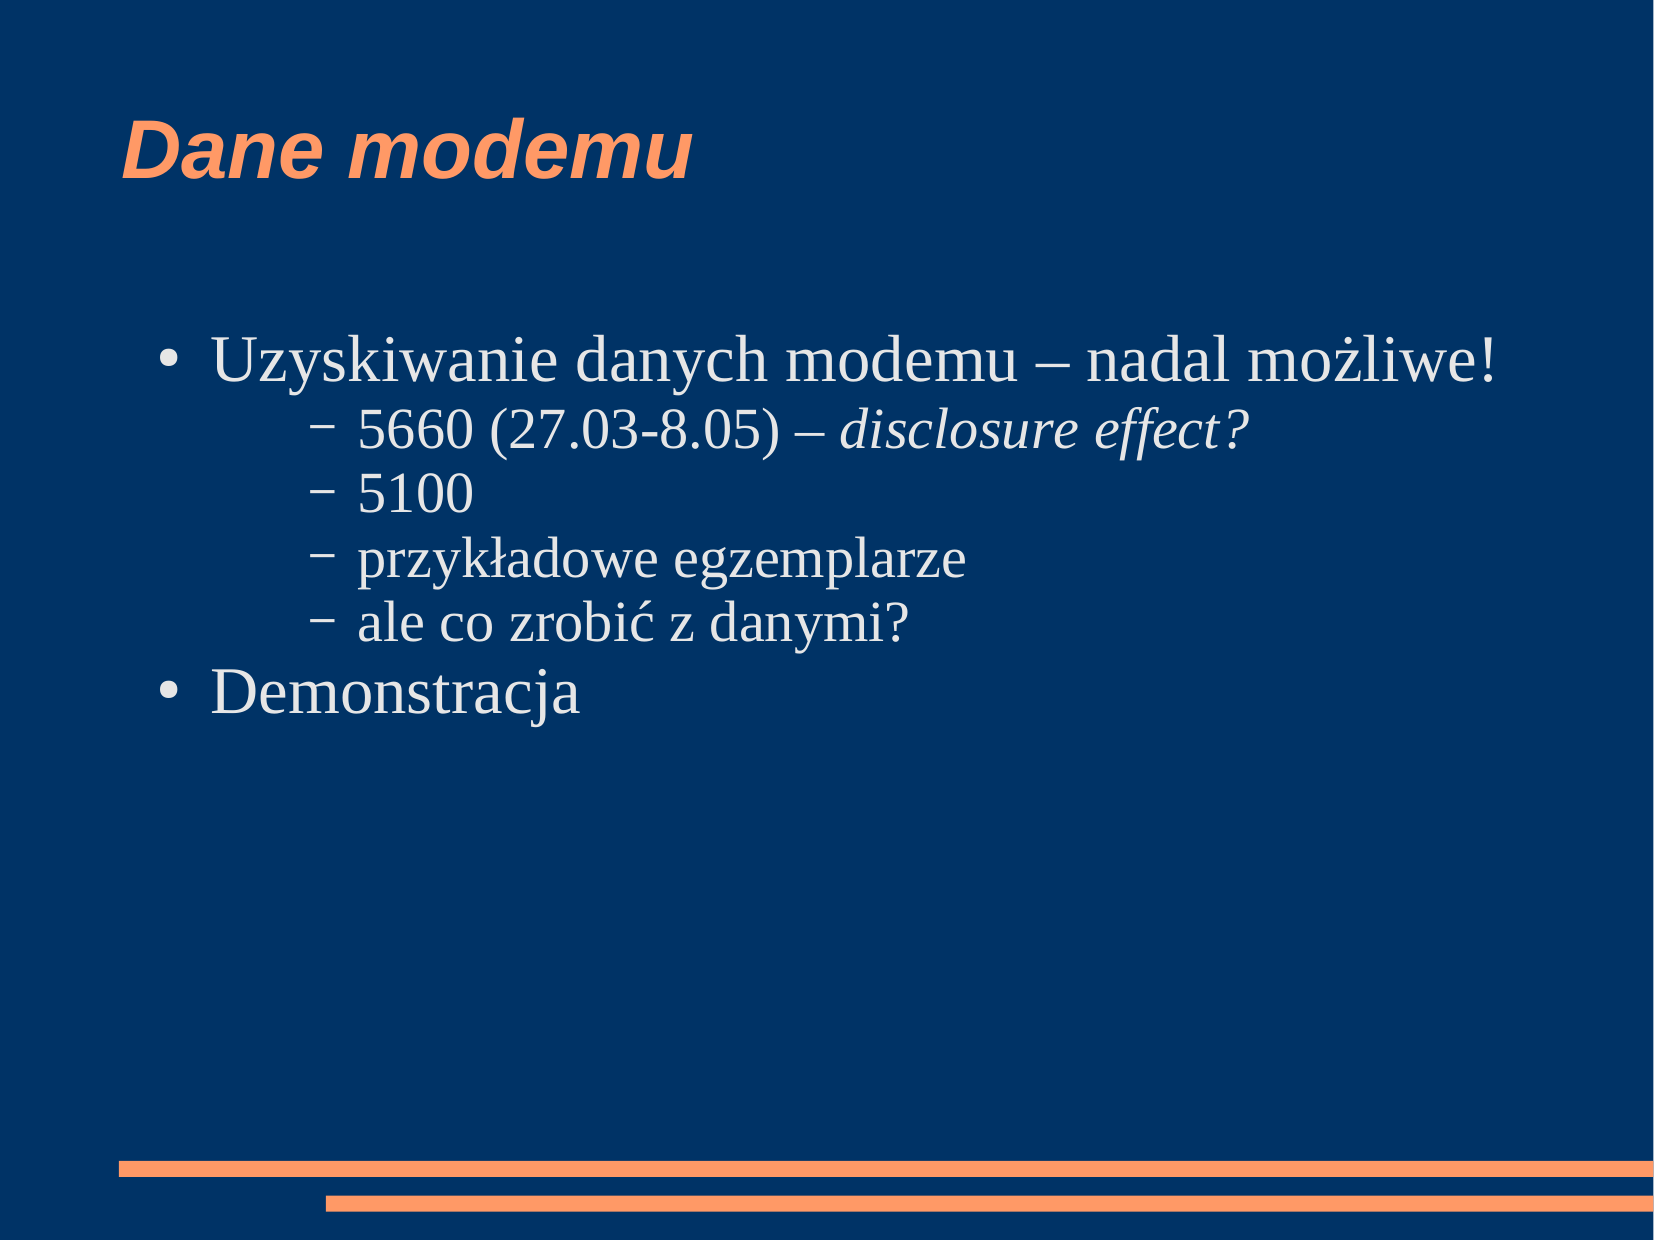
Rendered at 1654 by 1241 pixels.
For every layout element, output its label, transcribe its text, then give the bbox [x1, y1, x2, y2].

list Uzyskiwanie danych modemu – nadal możliwe! 5660 (27.03-8.05) – disclosure effect? 5100 przykładowe egzemplarze ale co zrobić z danymi? Demonstracja [121, 322, 1561, 1133]
title Dane modemu [121, 46, 1534, 254]
